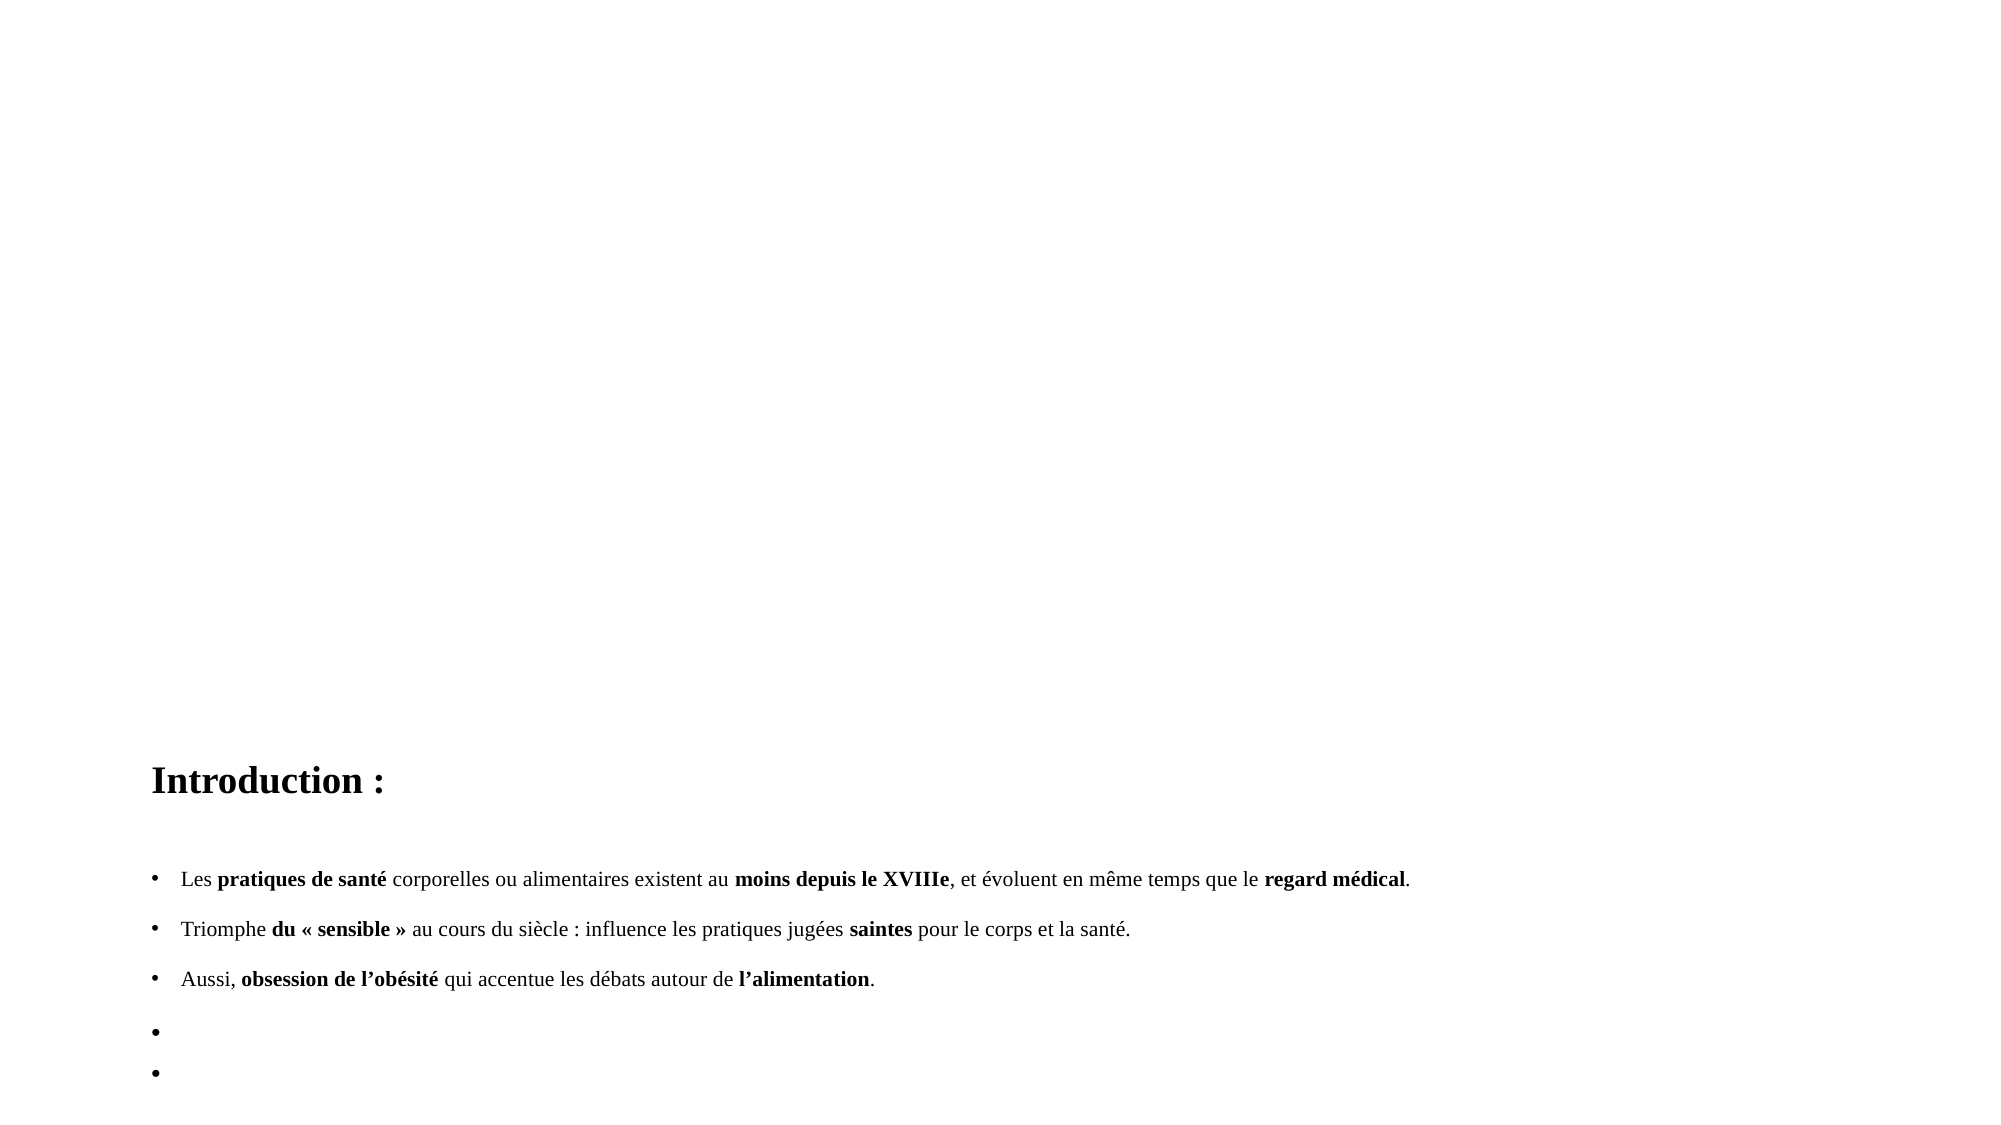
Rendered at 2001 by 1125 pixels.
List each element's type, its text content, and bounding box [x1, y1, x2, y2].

list Introduction : Les pratiques de santé corporelles ou alimentaires existent au moins depuis le XVIIIe, et évoluent en même temps que le regard médical. Triomphe du « sensible » au cours du siècle : influence les pratiques jugées saintes pour le corps et la santé. Aussi, obsession de l’obésité qui accentue les débats autour de l’alimentation. [66, 56, 1962, 1094]
